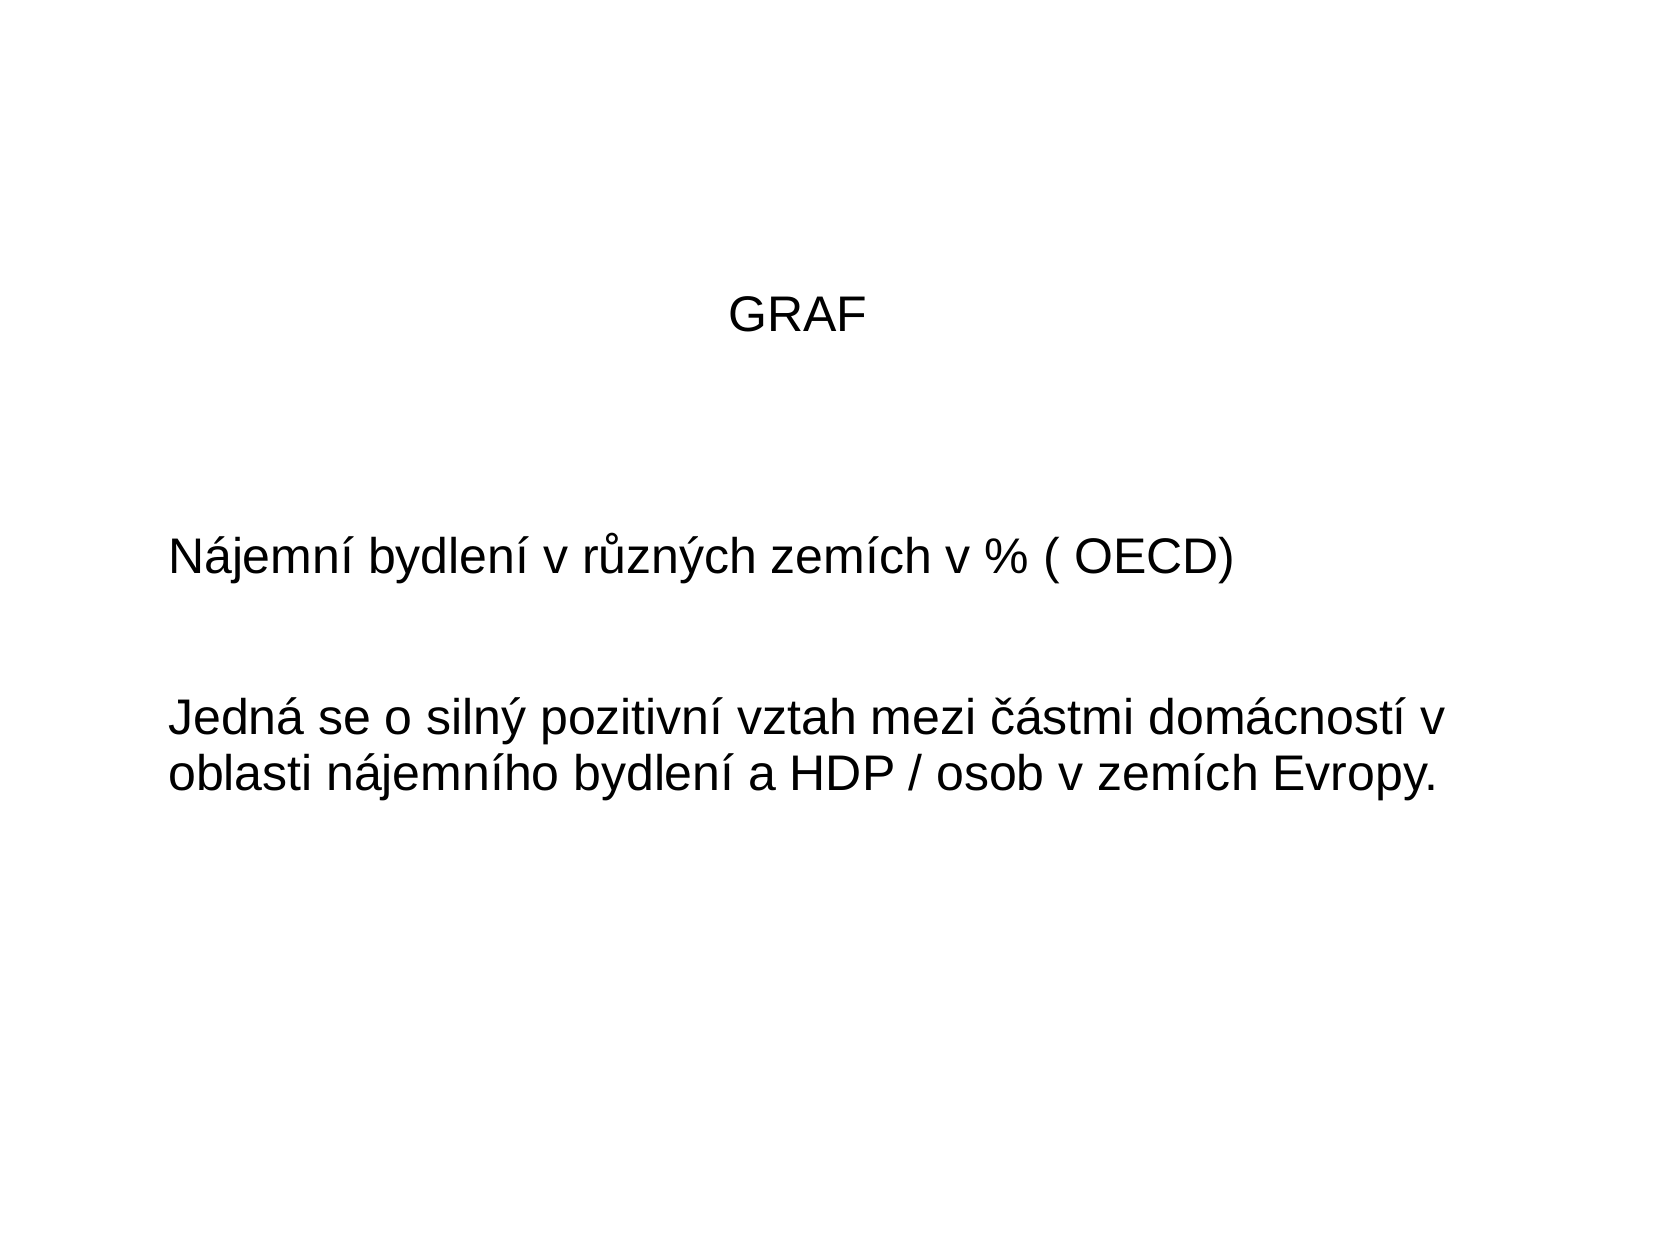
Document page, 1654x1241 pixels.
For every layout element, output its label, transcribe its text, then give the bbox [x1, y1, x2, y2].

text_box GRAF Nájemní bydlení v různých zemích v % ( OECD) Jedná se o silný pozitivní vztah mezi částmi domácností v oblasti nájemního bydlení a HDP / osob v zemích Evropy. [153, 118, 1512, 1134]
